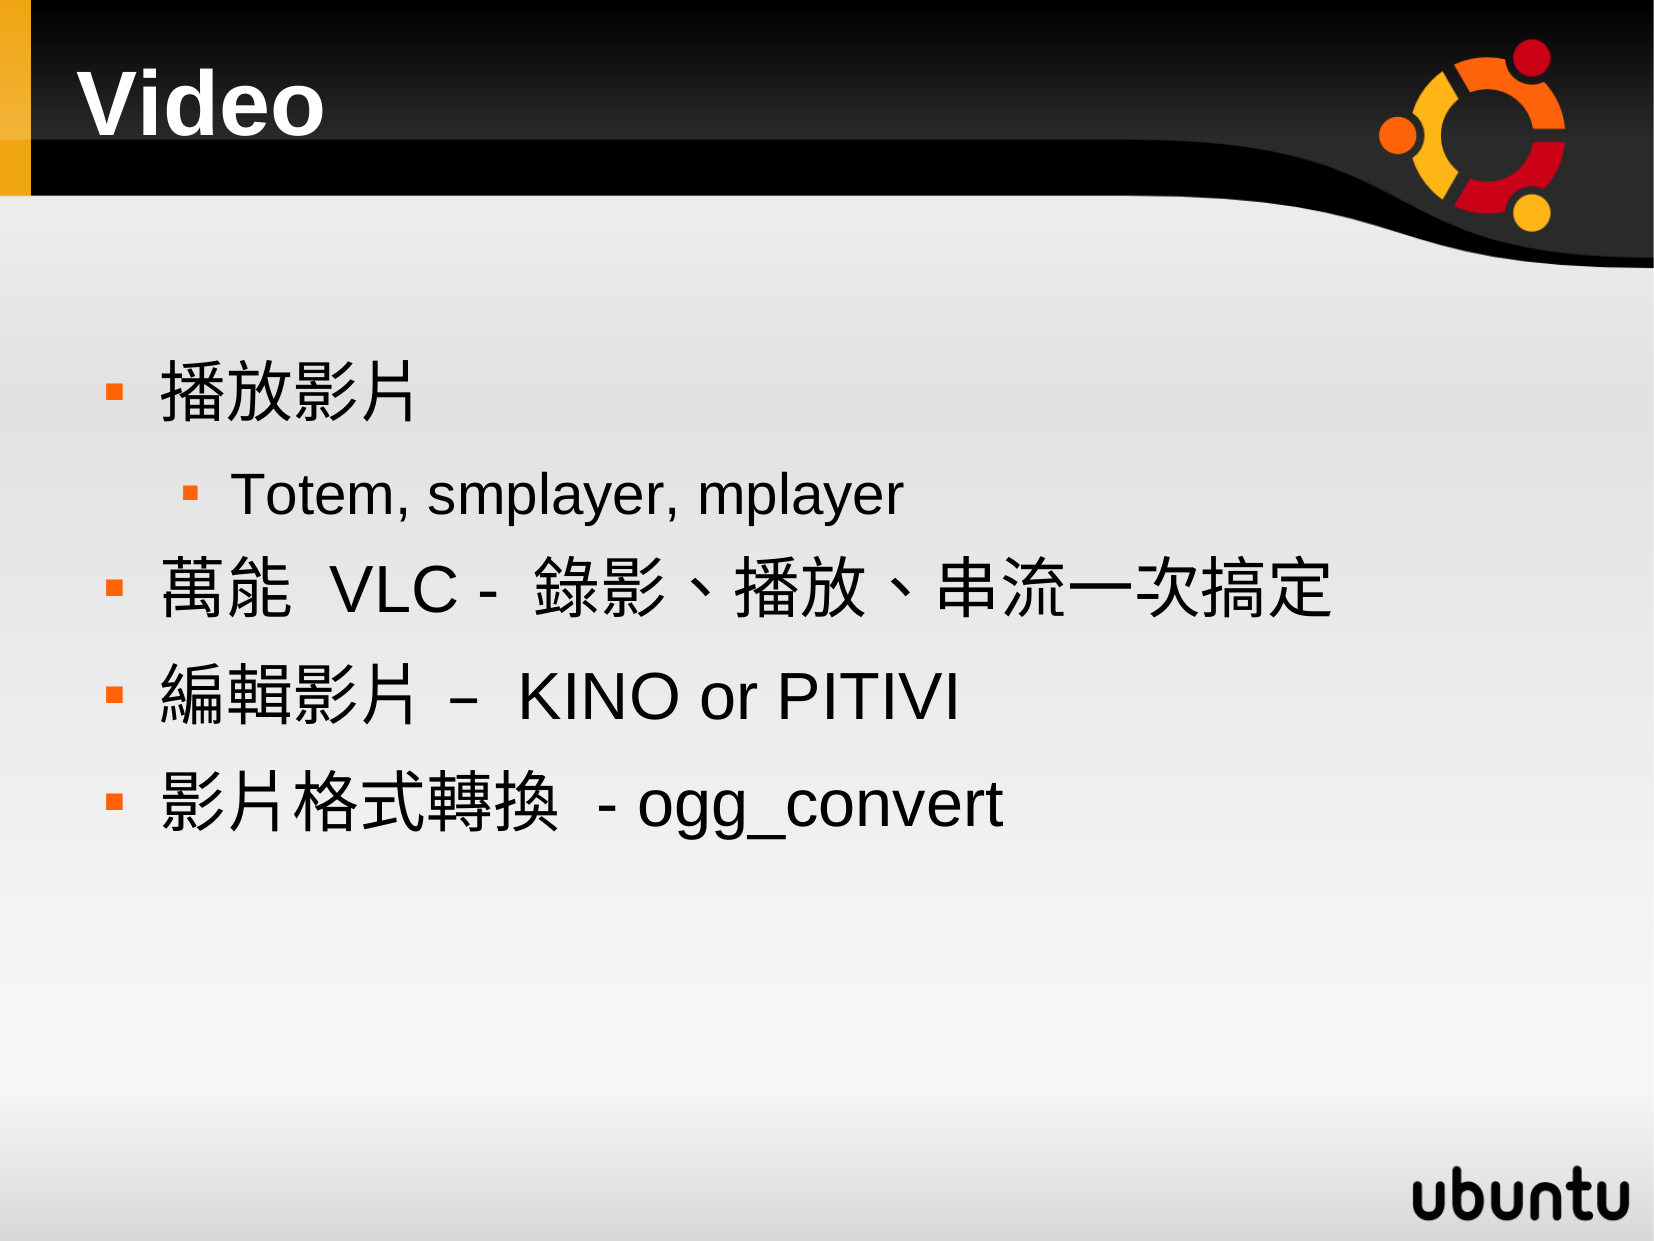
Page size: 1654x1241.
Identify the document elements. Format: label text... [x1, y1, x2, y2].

title Video [76, 0, 1565, 208]
list 播放影片 Totem, smplayer, mplayer 萬能 VLC - 錄影、播放、串流一次搞定 編輯影片 – KINO or PITIVI 影片格式轉換 - ogg_convert [88, 354, 1577, 1093]
picture [0, 0, 1654, 1241]
